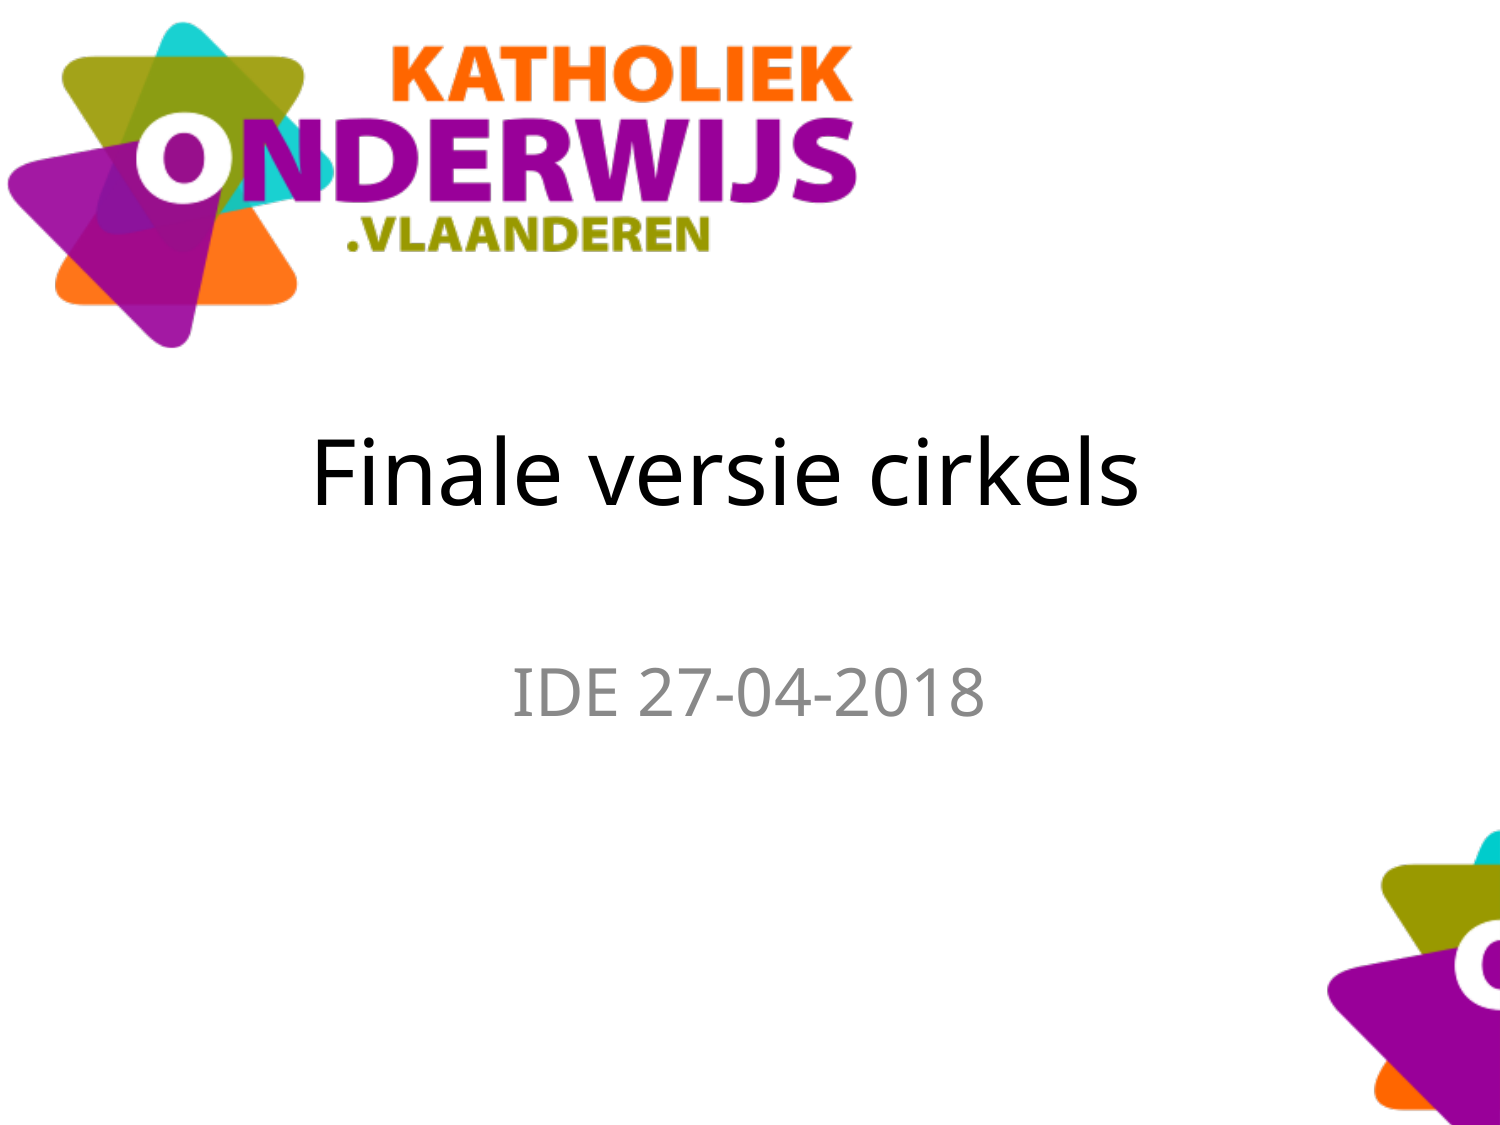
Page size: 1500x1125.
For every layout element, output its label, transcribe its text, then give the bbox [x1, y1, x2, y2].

title Finale versie cirkels [112, 349, 1388, 591]
subtitle IDE 27-04-2018 [225, 637, 1276, 925]
